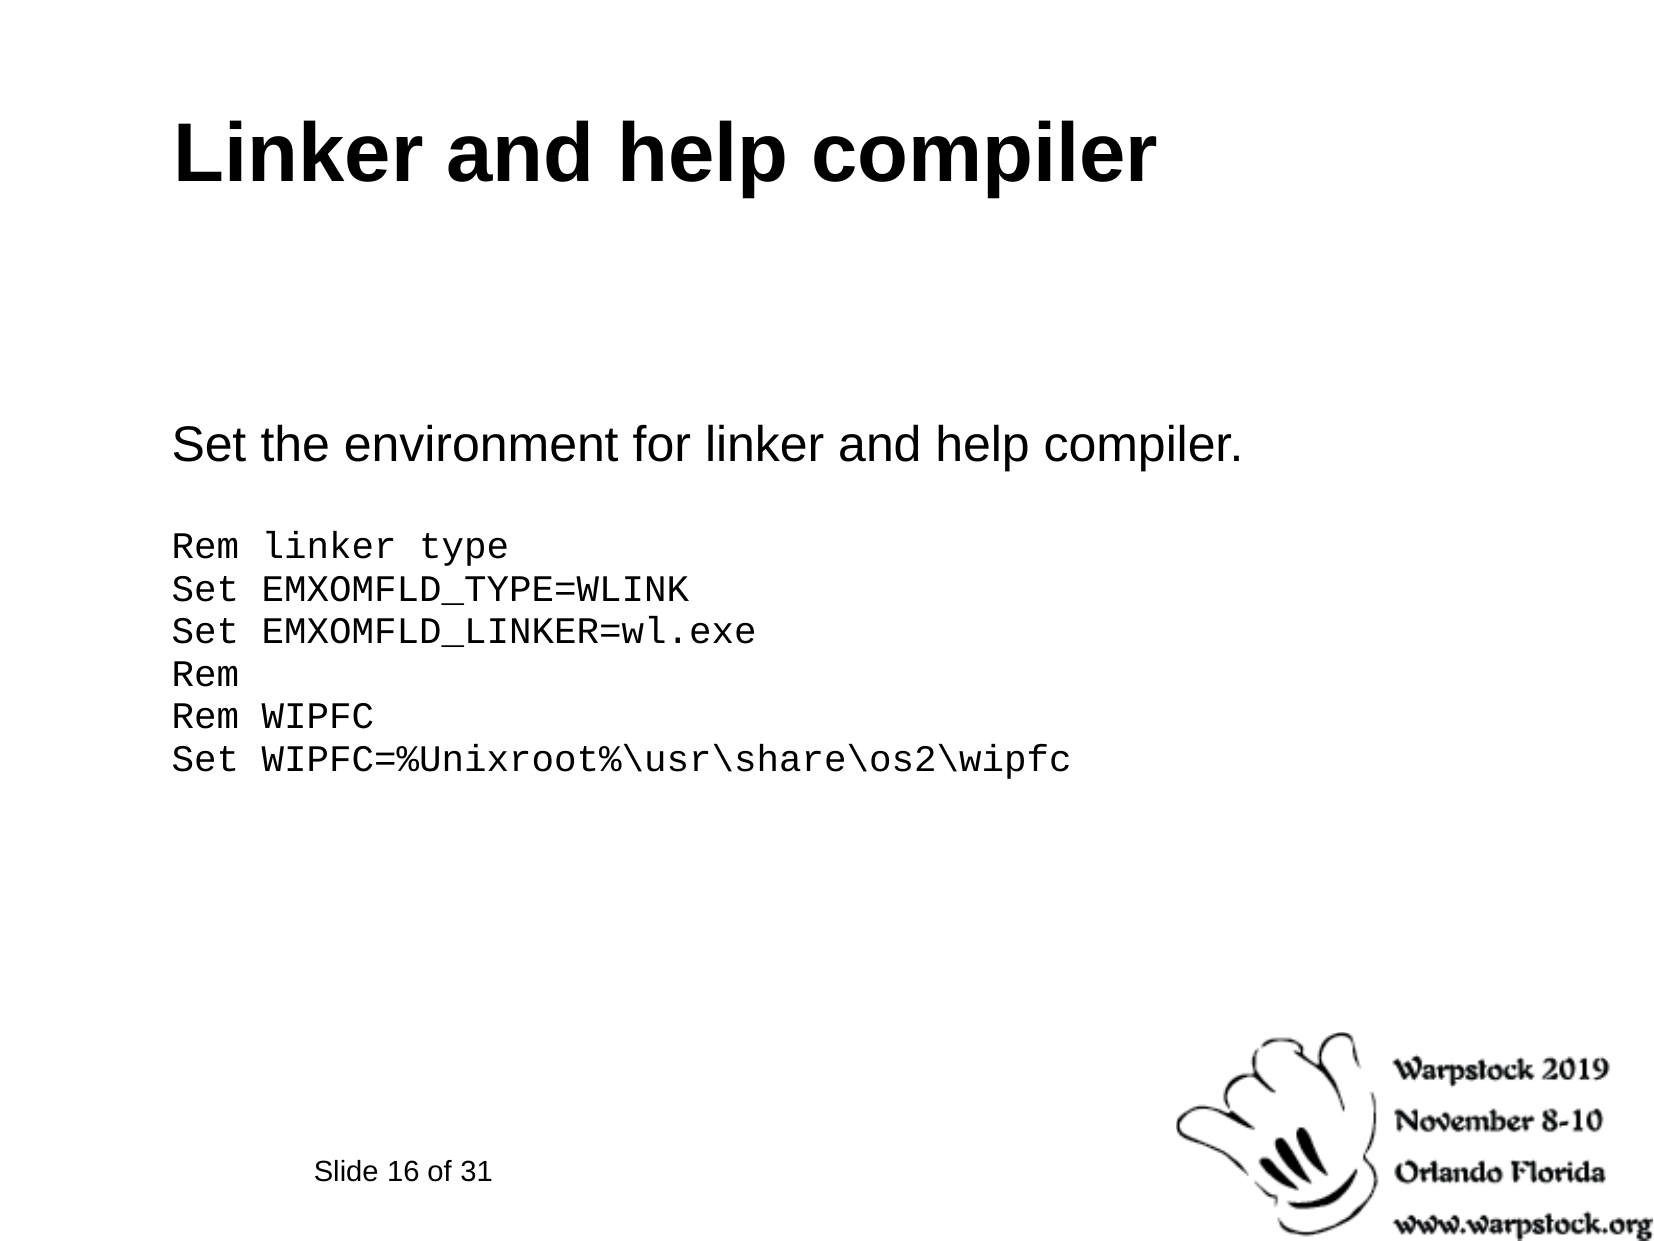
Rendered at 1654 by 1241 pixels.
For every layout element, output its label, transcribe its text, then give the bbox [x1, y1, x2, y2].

picture [1176, 1032, 1654, 1241]
subtitle Set the environment for linker and help compiler. Rem linker type Set EMXOMFLD_TYPE=WLINK Set EMXOMFLD_LINKER=wl.exe Rem Rem WIPFC Set WIPFC=%Unixroot%\usr\share\os2\wipfc [171, 295, 1418, 1002]
title Linker and help compiler [173, 49, 1420, 257]
